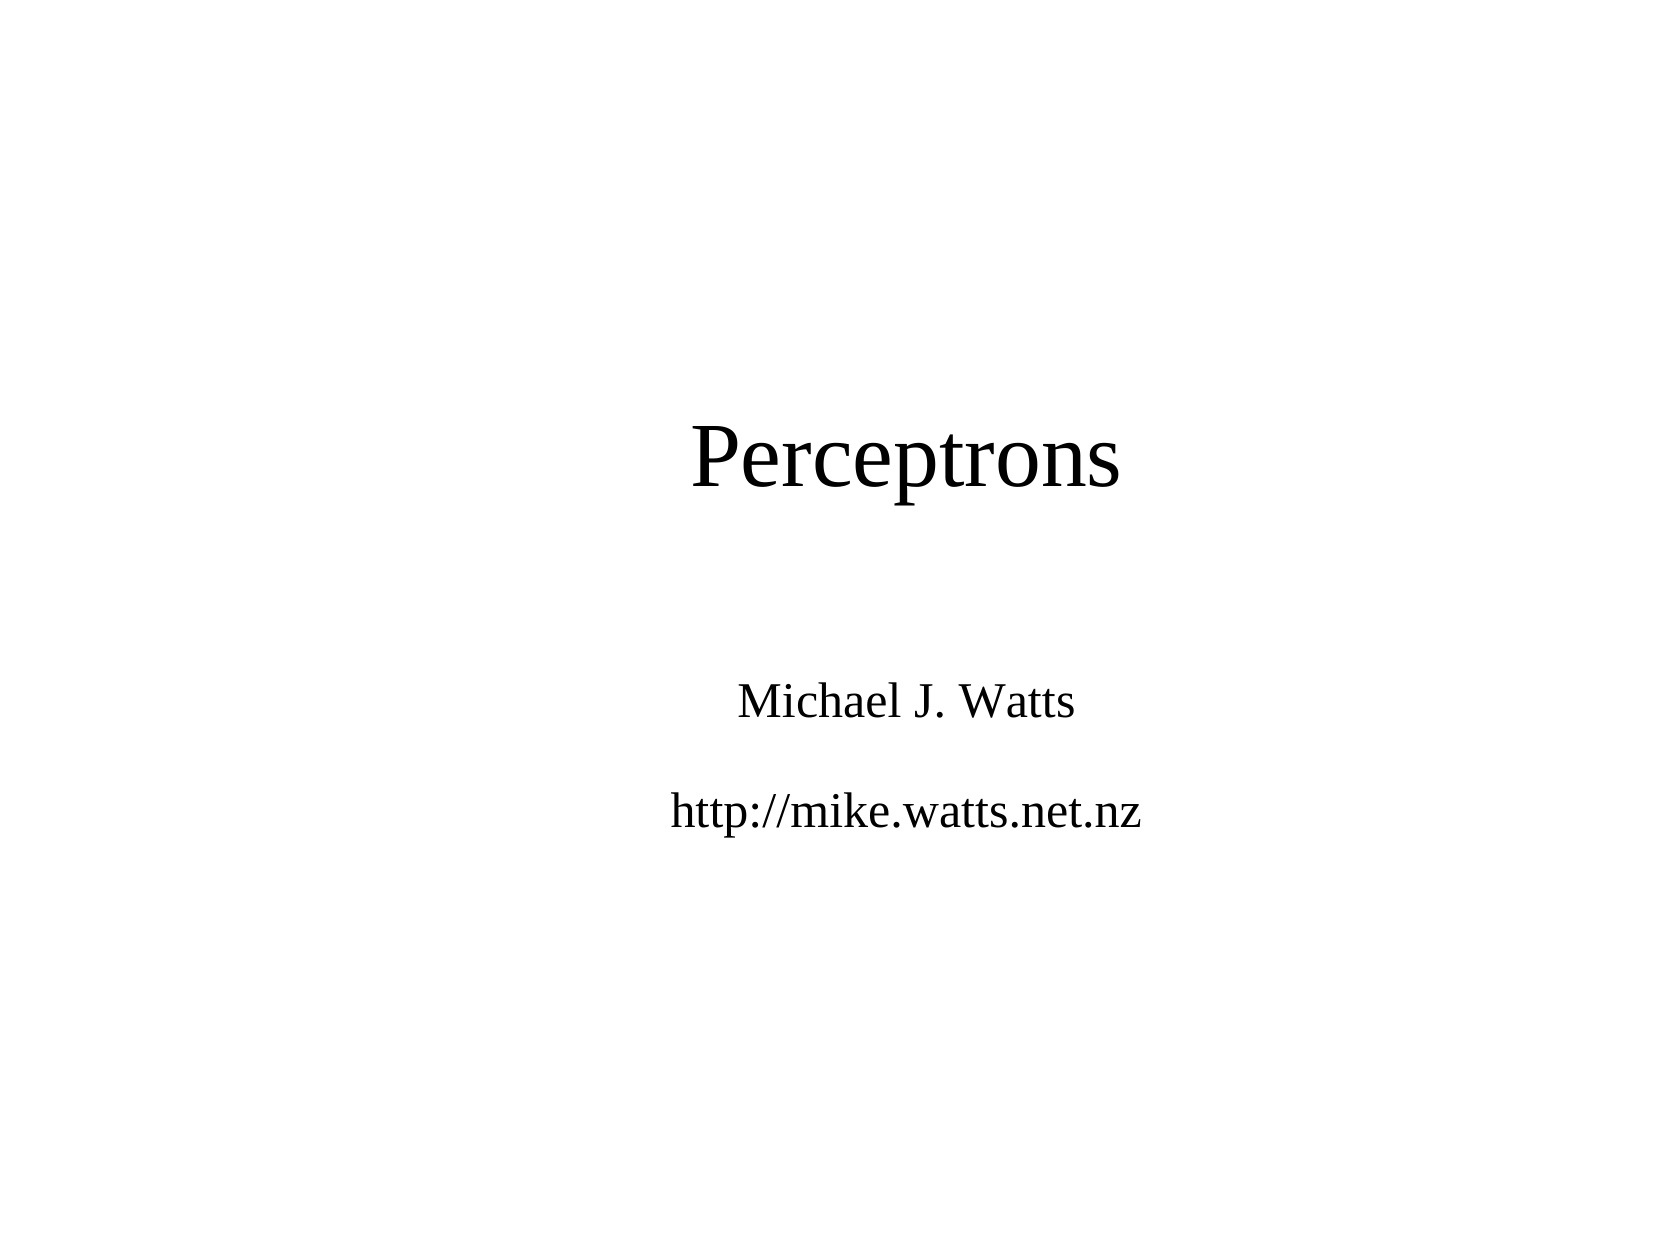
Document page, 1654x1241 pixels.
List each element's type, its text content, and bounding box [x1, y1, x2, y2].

text_box Perceptrons Michael J. Watts http://mike.watts.net.nz [380, 349, 1433, 962]
